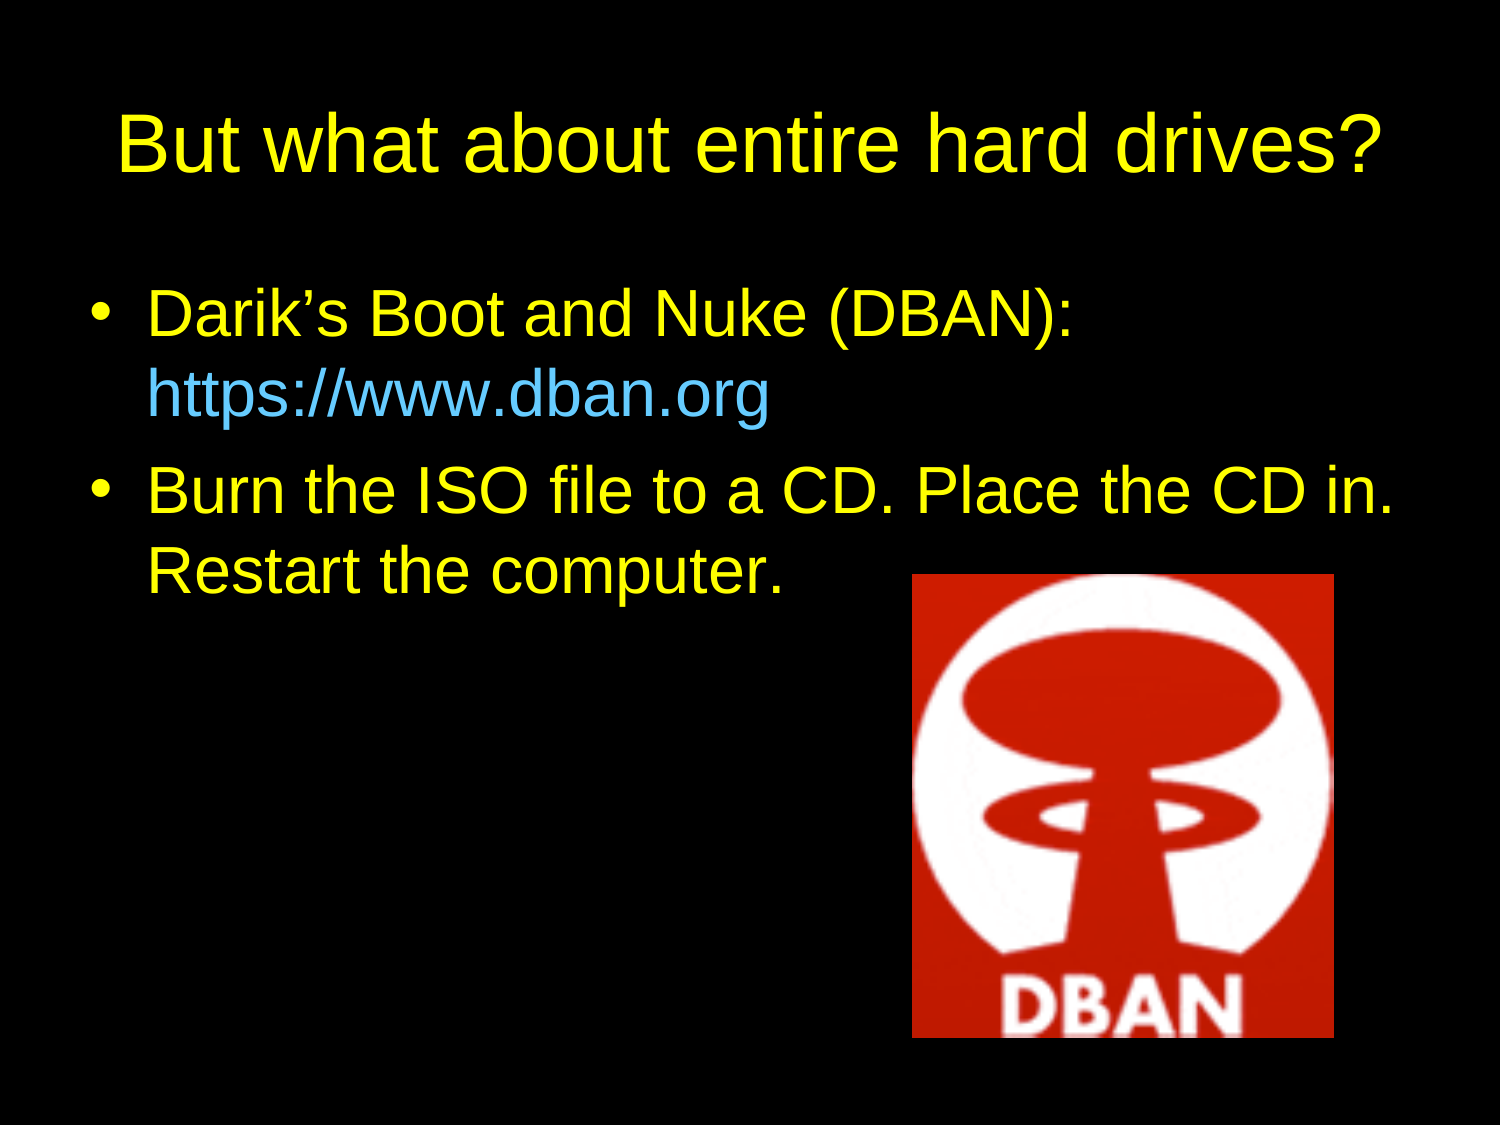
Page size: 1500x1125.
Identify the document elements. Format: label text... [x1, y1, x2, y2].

picture [912, 574, 1334, 1038]
title But what about entire hard drives? [75, 45, 1426, 233]
list Darik’s Boot and Nuke (DBAN): https://www.dban.org Burn the ISO file to a CD. Place the CD in. Restart the computer. [75, 262, 1426, 1006]
